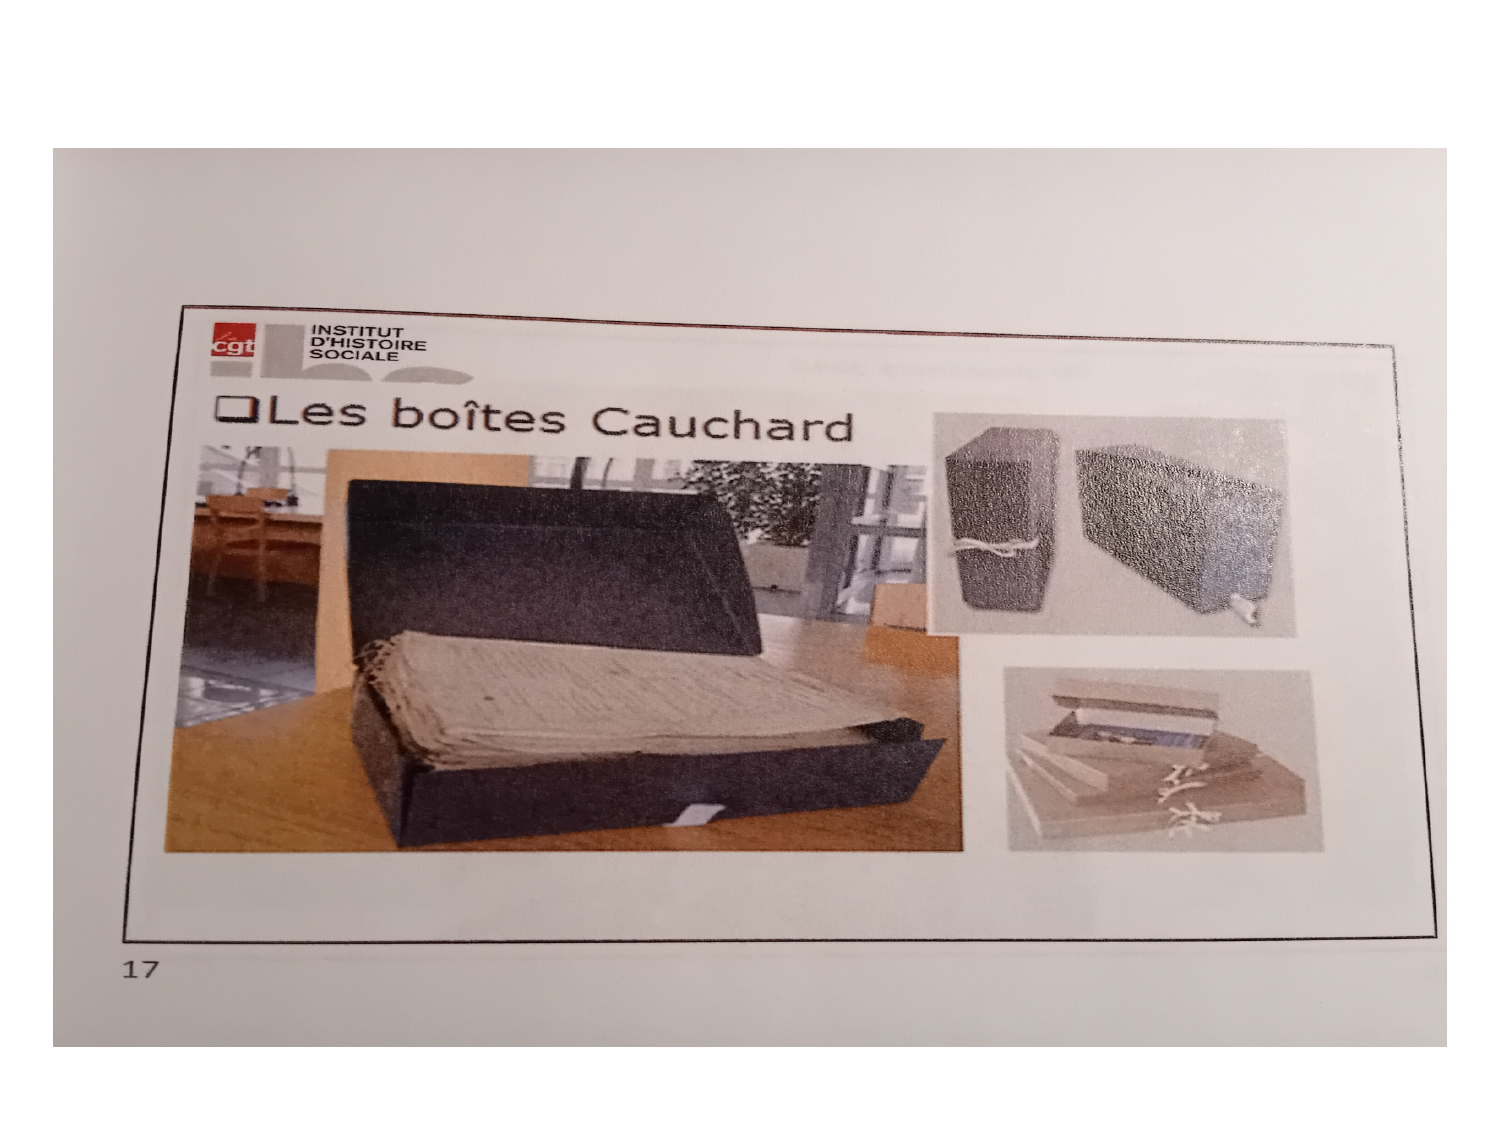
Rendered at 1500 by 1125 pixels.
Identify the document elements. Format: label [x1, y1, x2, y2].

picture [53, 148, 1447, 1047]
